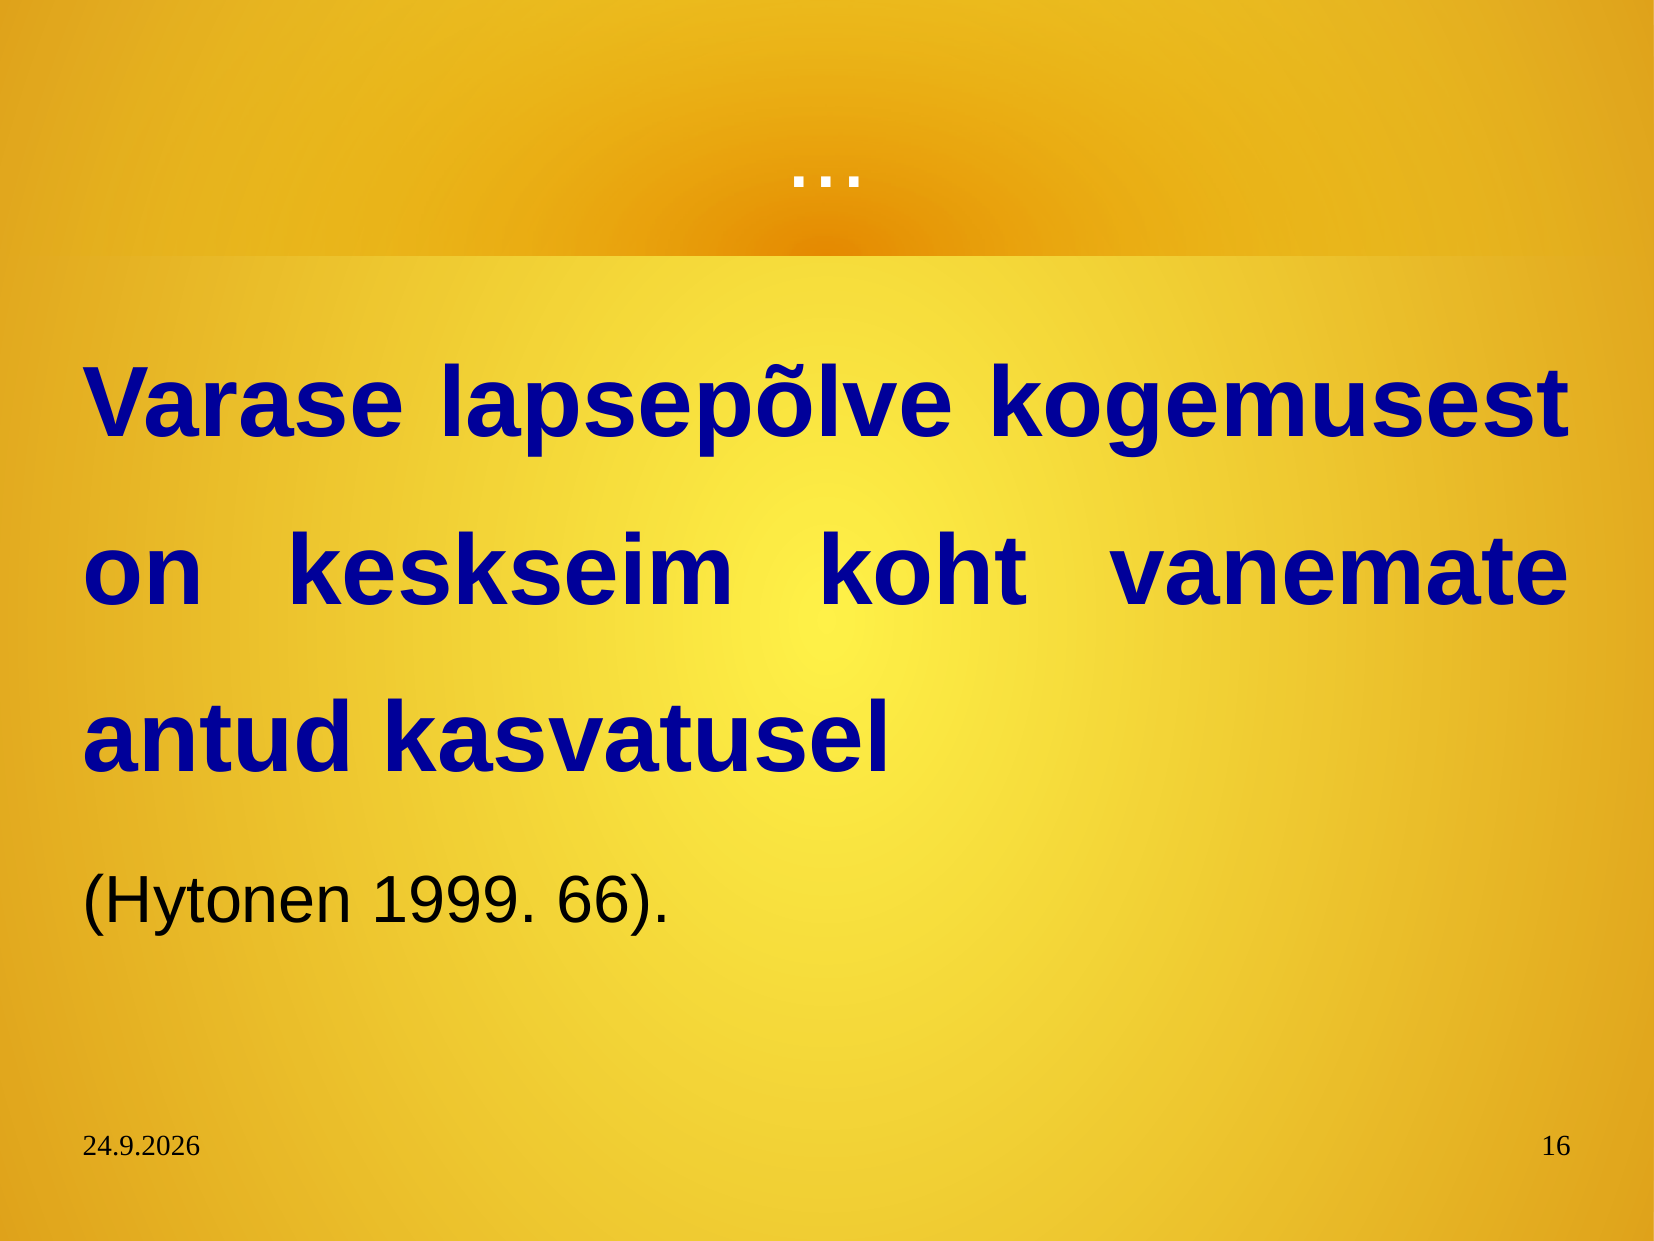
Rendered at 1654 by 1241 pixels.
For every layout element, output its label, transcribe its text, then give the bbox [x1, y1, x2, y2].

list Varase lapsepõlve kogemusest on keskseim koht vanemate antud kasvatusel (Hytonen 1999. 66). [82, 290, 1571, 1010]
title ... [82, 49, 1571, 257]
